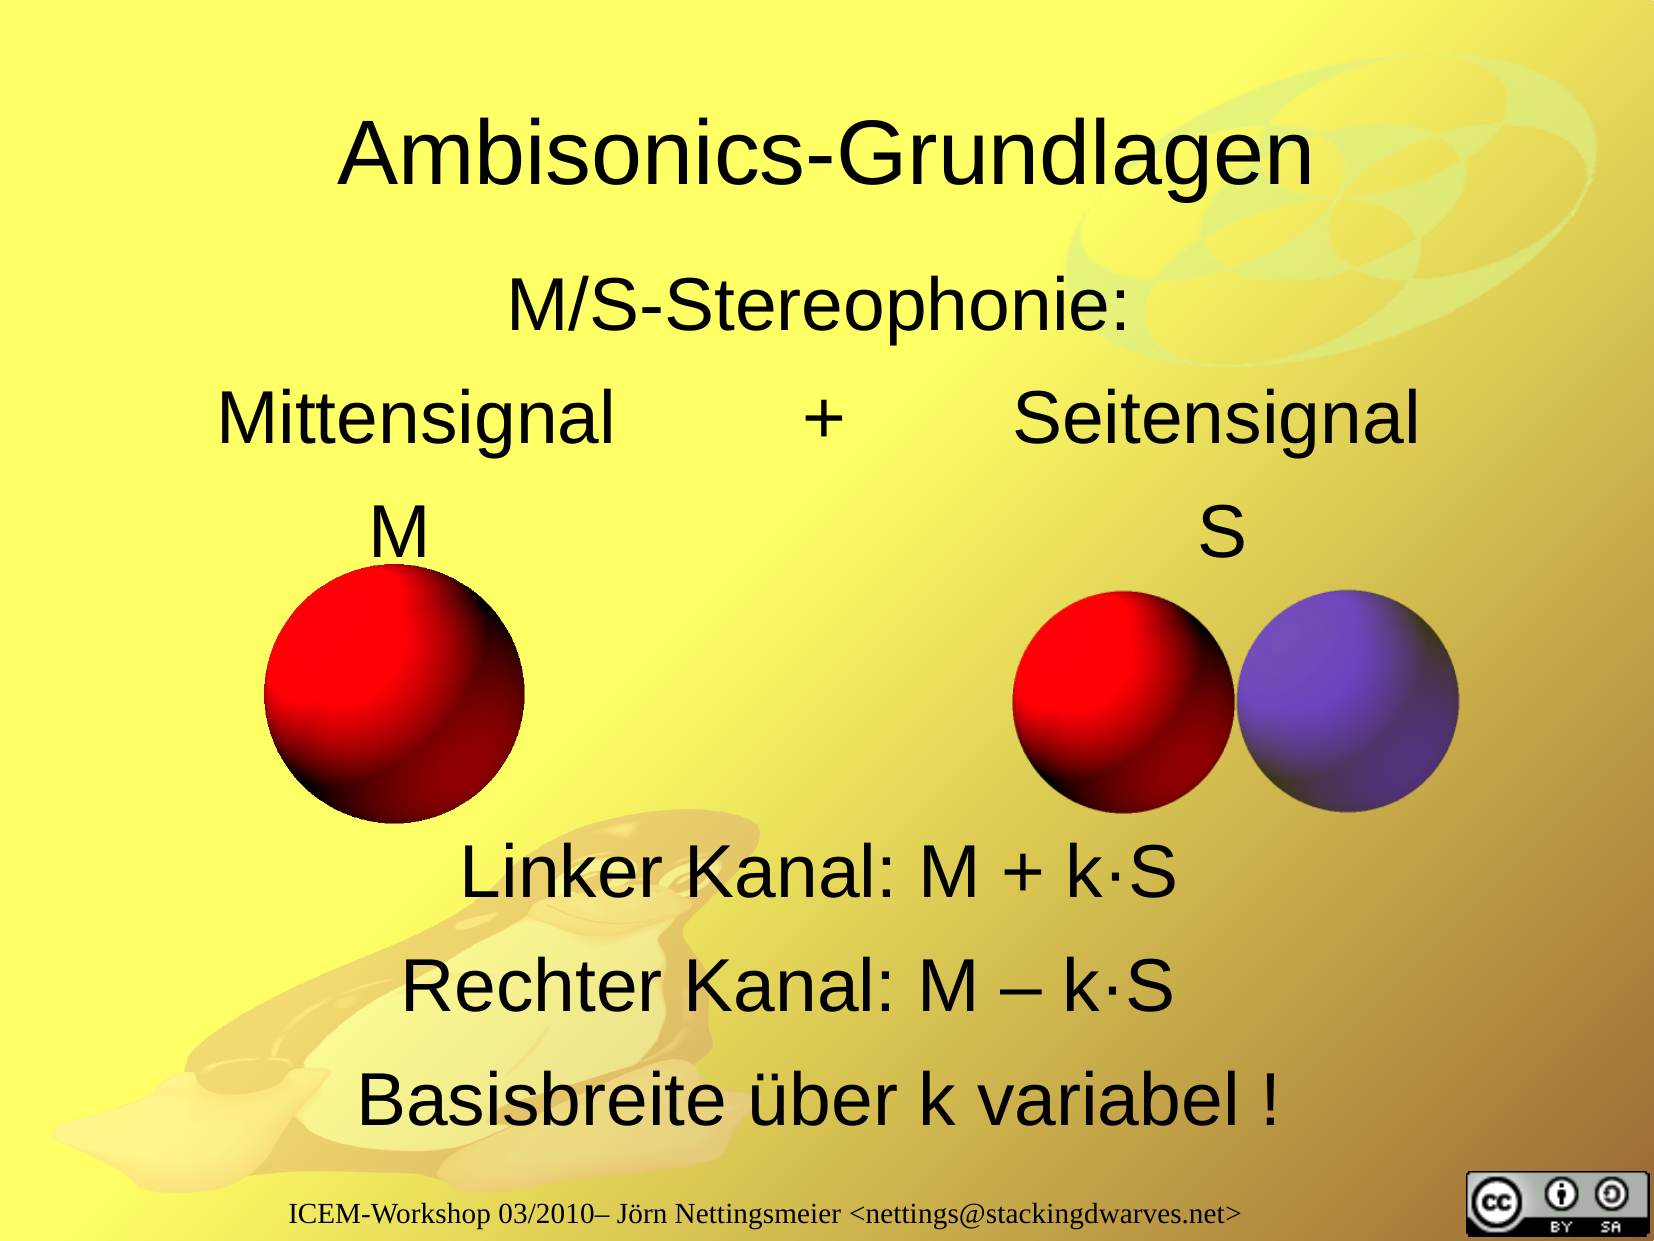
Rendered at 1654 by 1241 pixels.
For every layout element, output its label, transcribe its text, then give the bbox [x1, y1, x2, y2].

list M/S-Stereophonie: Mittensignal + Seitensignal M S Linker Kanal: M + k·S Rechter Kanal: M – k·S Basisbreite über k variabel ! [75, 262, 1564, 1142]
title Ambisonics-Grundlagen [82, 49, 1571, 257]
picture [1012, 487, 1463, 938]
picture [262, 562, 526, 826]
picture [1466, 1171, 1650, 1237]
